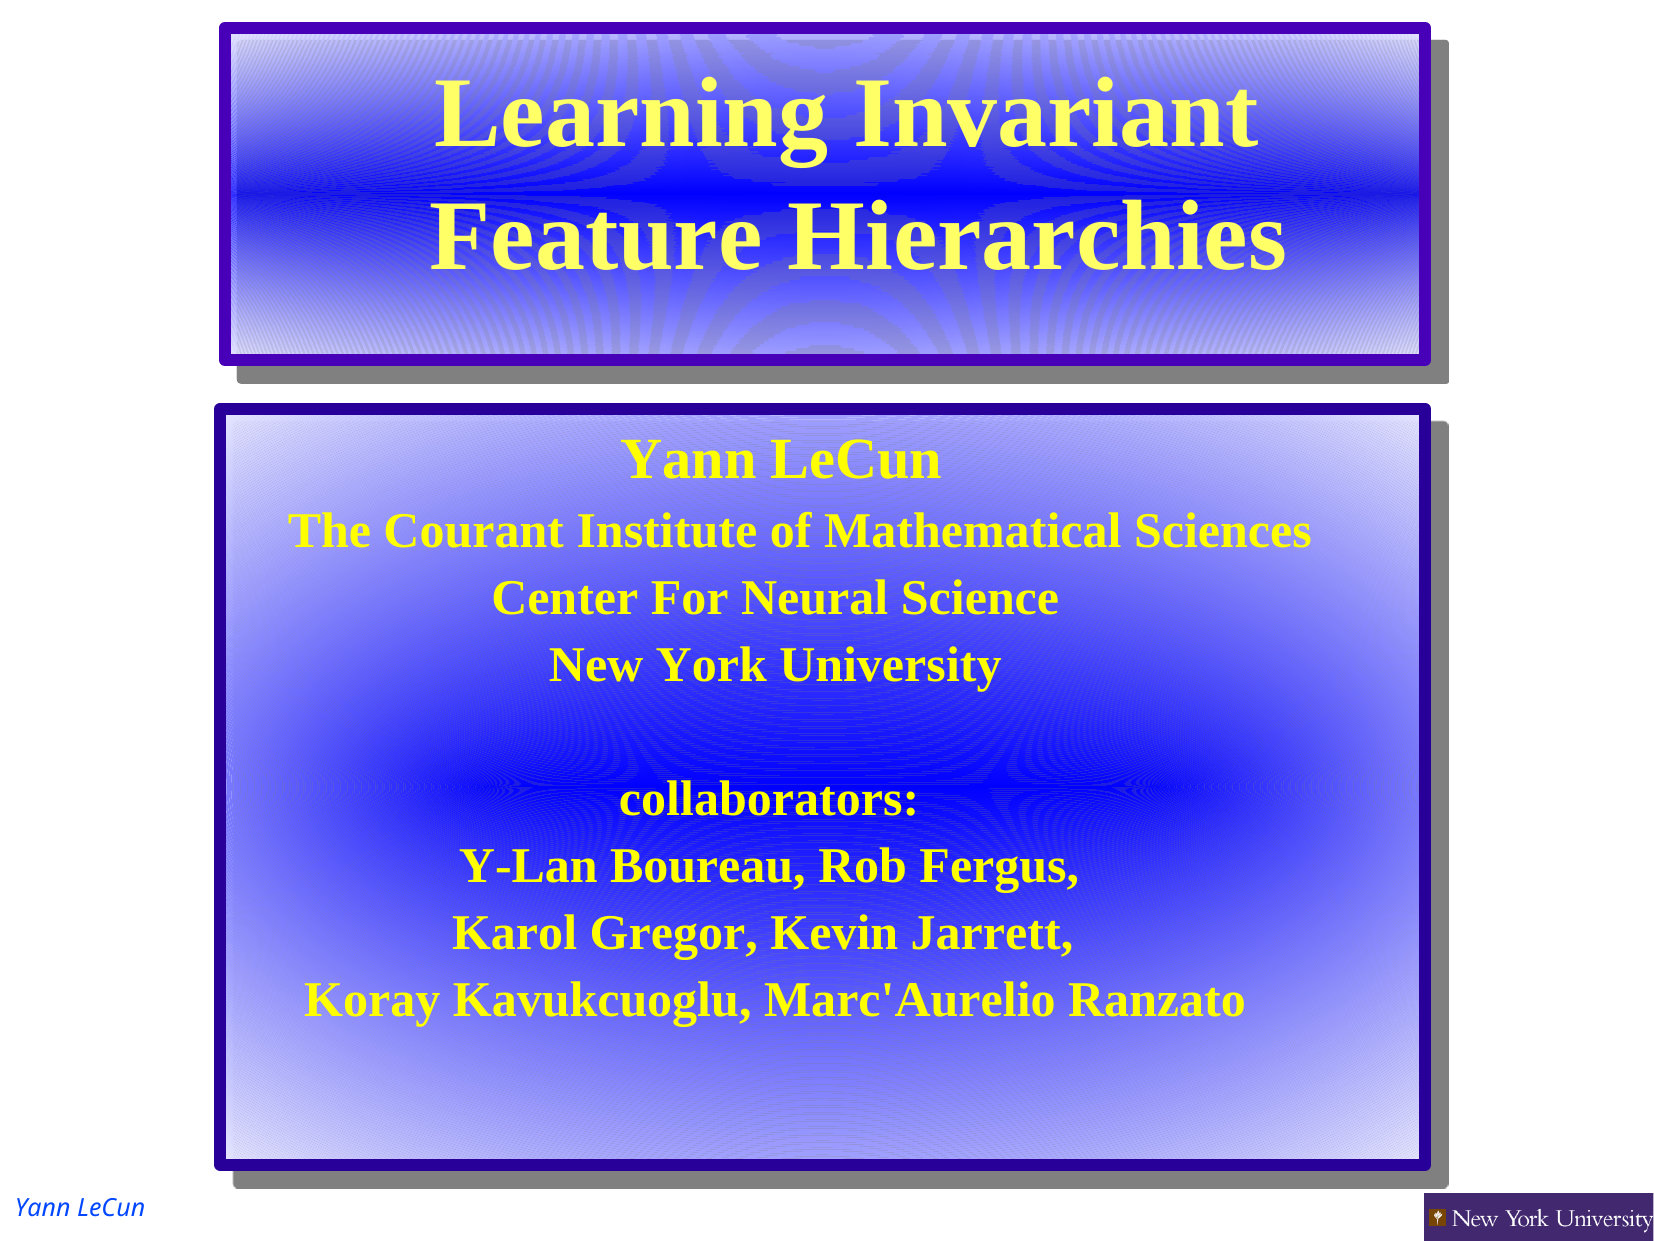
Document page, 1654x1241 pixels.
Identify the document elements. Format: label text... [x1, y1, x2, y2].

text_box Yann LeCun The Courant Institute of Mathematical Sciences Center For Neural Science New York University collaborators: Y-Lan Boureau, Rob Fergus, Karol Gregor, Kevin Jarrett, Koray Kavukcuoglu, Marc'Aurelio Ranzato [220, 408, 1426, 1166]
text_box Learning Invariant Feature Hierarchies [225, 27, 1426, 361]
picture [1424, 1193, 1654, 1241]
